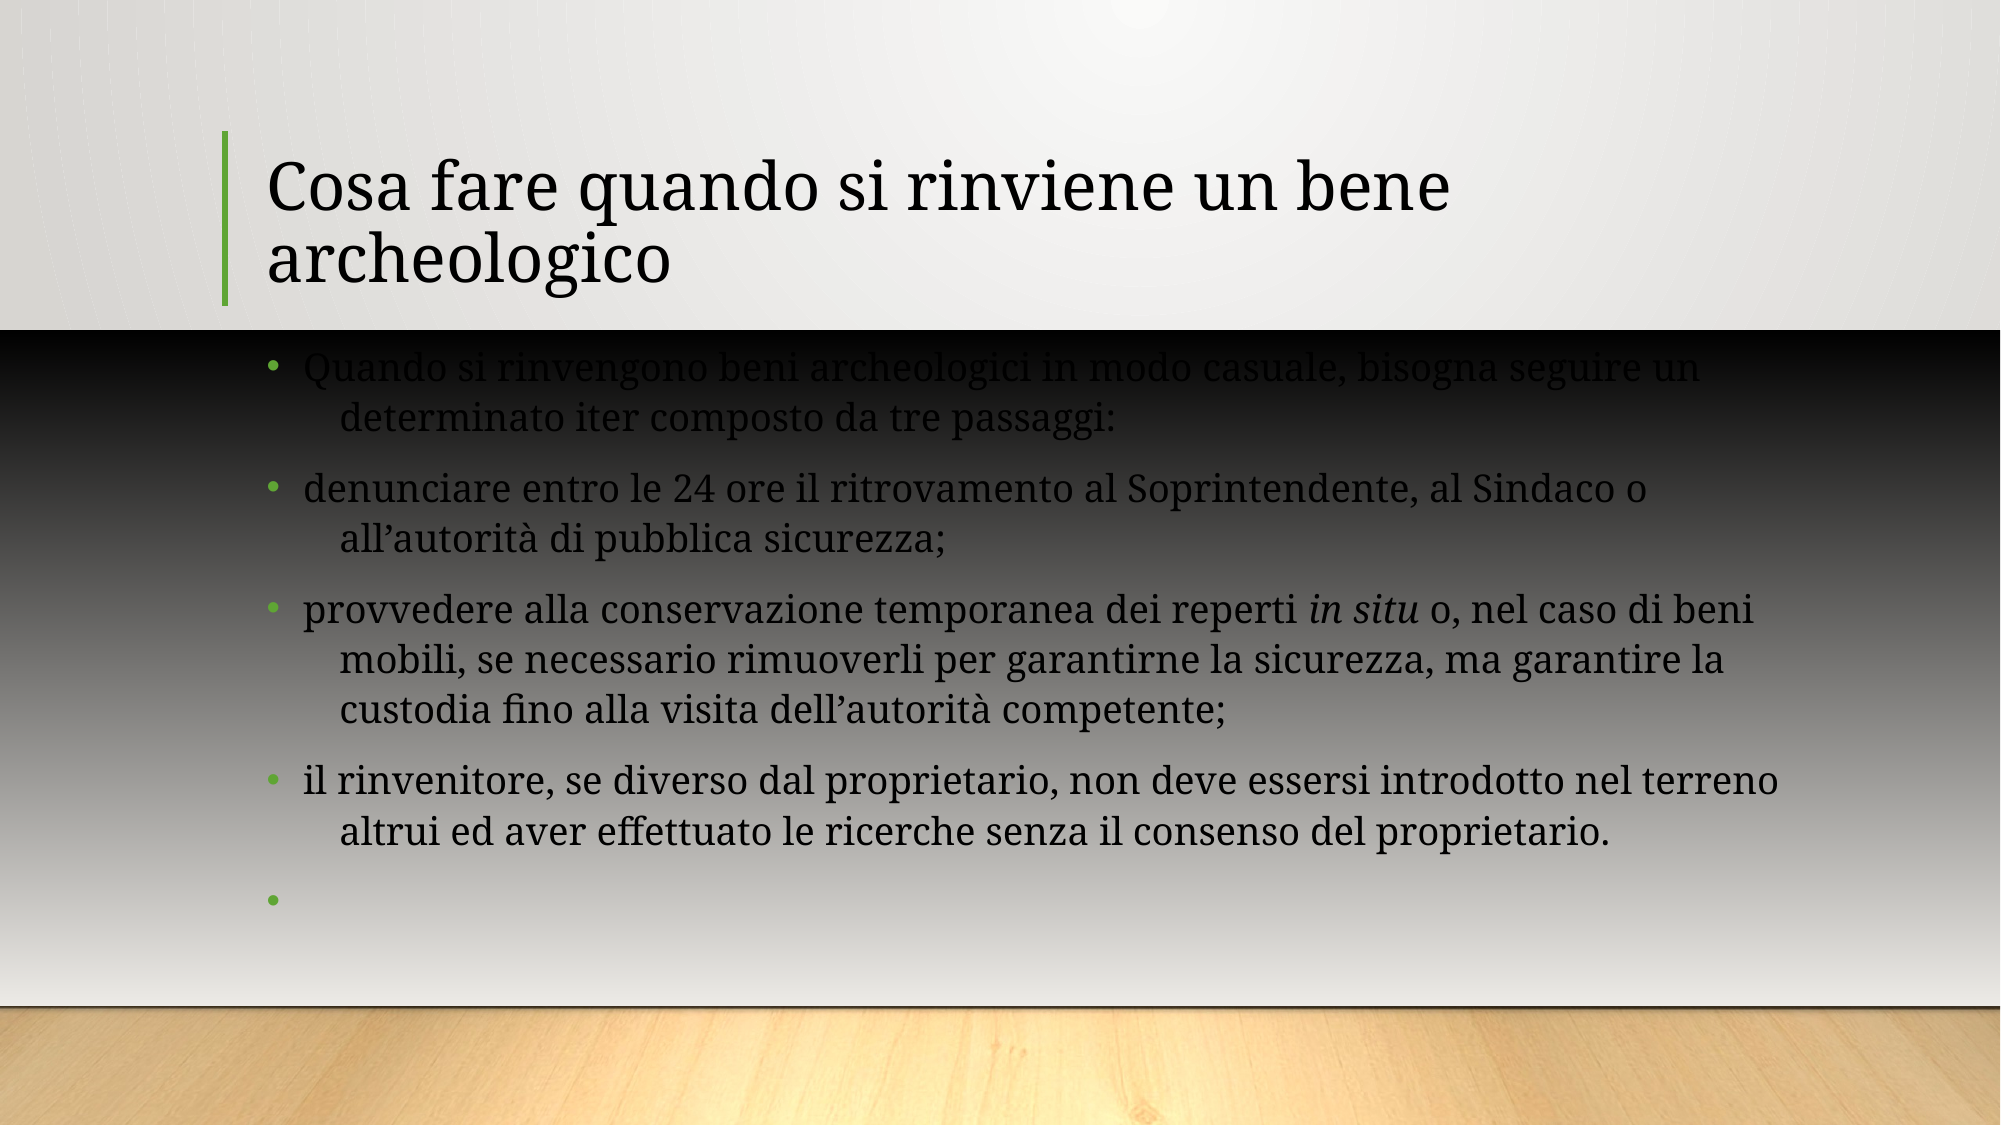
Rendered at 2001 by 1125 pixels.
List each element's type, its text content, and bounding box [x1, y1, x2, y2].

list Quando si rinvengono beni archeologici in modo casuale, bisogna seguire un determinato iter composto da tre passaggi: denunciare entro le 24 ore il ritrovamento al Soprintendente, al Sindaco o all’autorità di pubblica sicurezza; provvedere alla conservazione temporanea dei reperti in situ o, nel caso di beni mobili, se necessario rimuoverli per garantirne la sicurezza, ma garantire la custodia fino alla visita dell’autorità competente; il rinvenitore, se diverso dal proprietario, non deve essersi introdotto nel terreno altrui ed aver effettuato le ricerche senza il consenso del proprietario. [251, 330, 1814, 897]
title Cosa fare quando si rinviene un bene archeologico [251, 131, 1814, 305]
